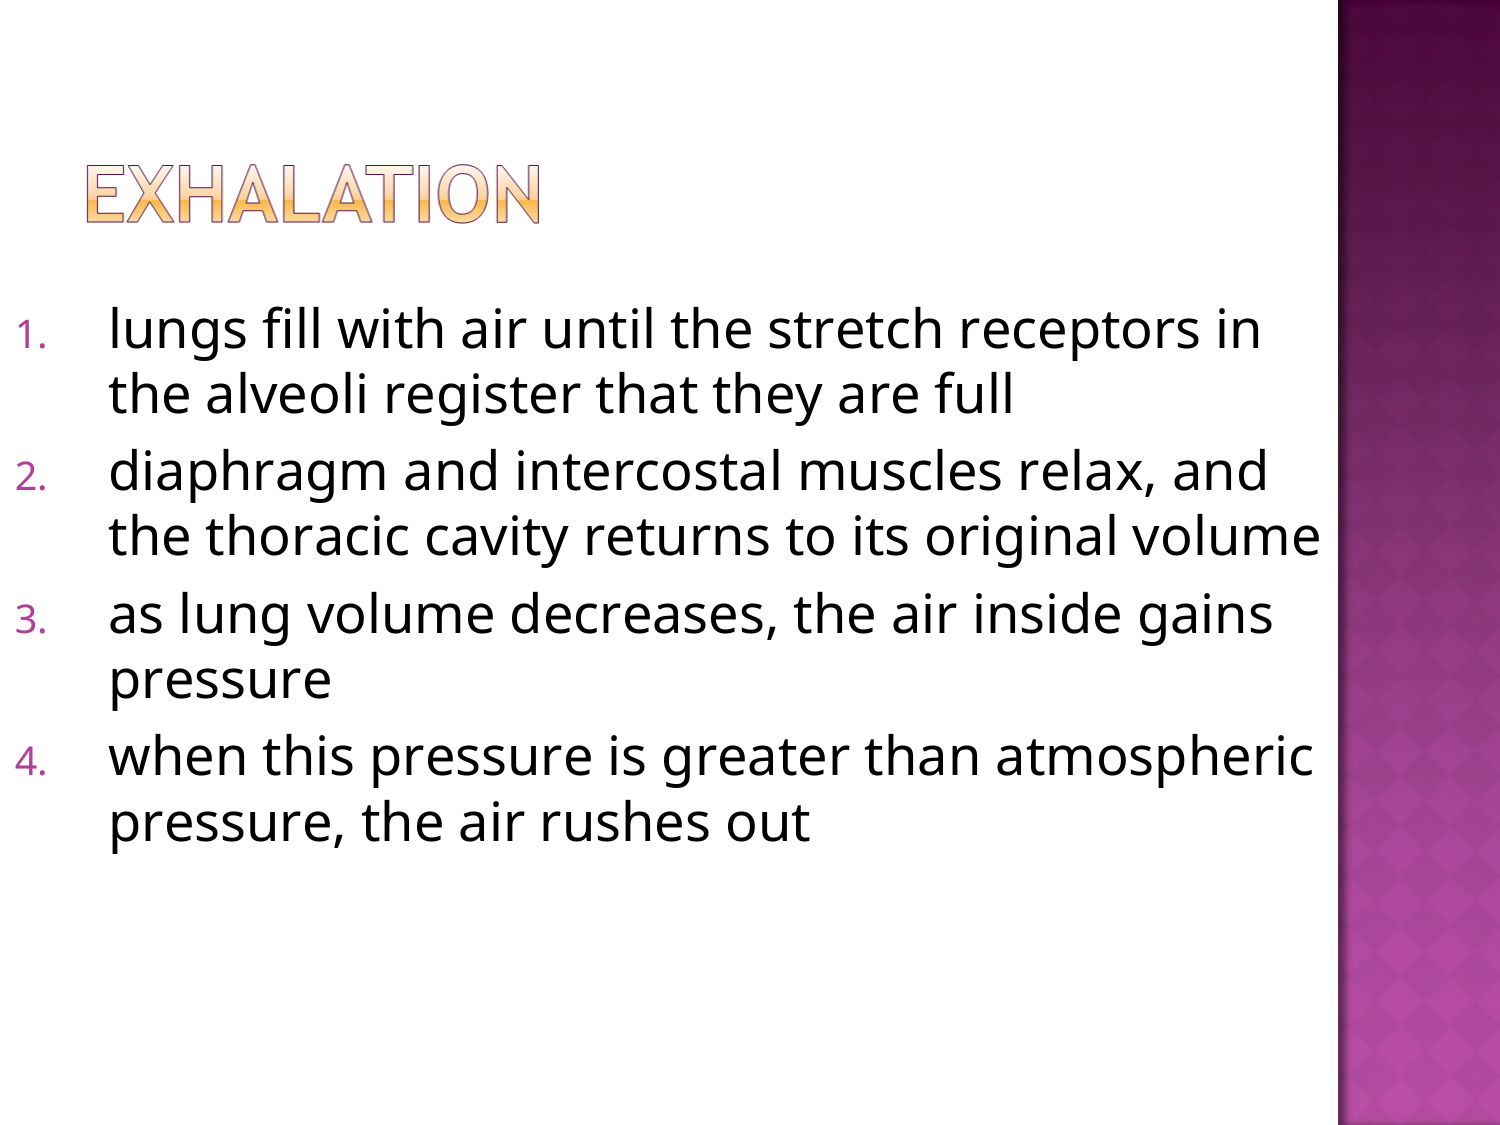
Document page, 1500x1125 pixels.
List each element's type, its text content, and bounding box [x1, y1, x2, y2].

list lungs fill with air until the stretch receptors in the alveoli register that they are full diaphragm and intercostal muscles relax, and the thoracic cavity returns to its original volume as lung volume decreases, the air inside gains pressure when this pressure is greater than atmospheric pressure, the air rushes out [0, 286, 1351, 1062]
picture [1337, 0, 1500, 1125]
text_box [34, 52, 1265, 241]
